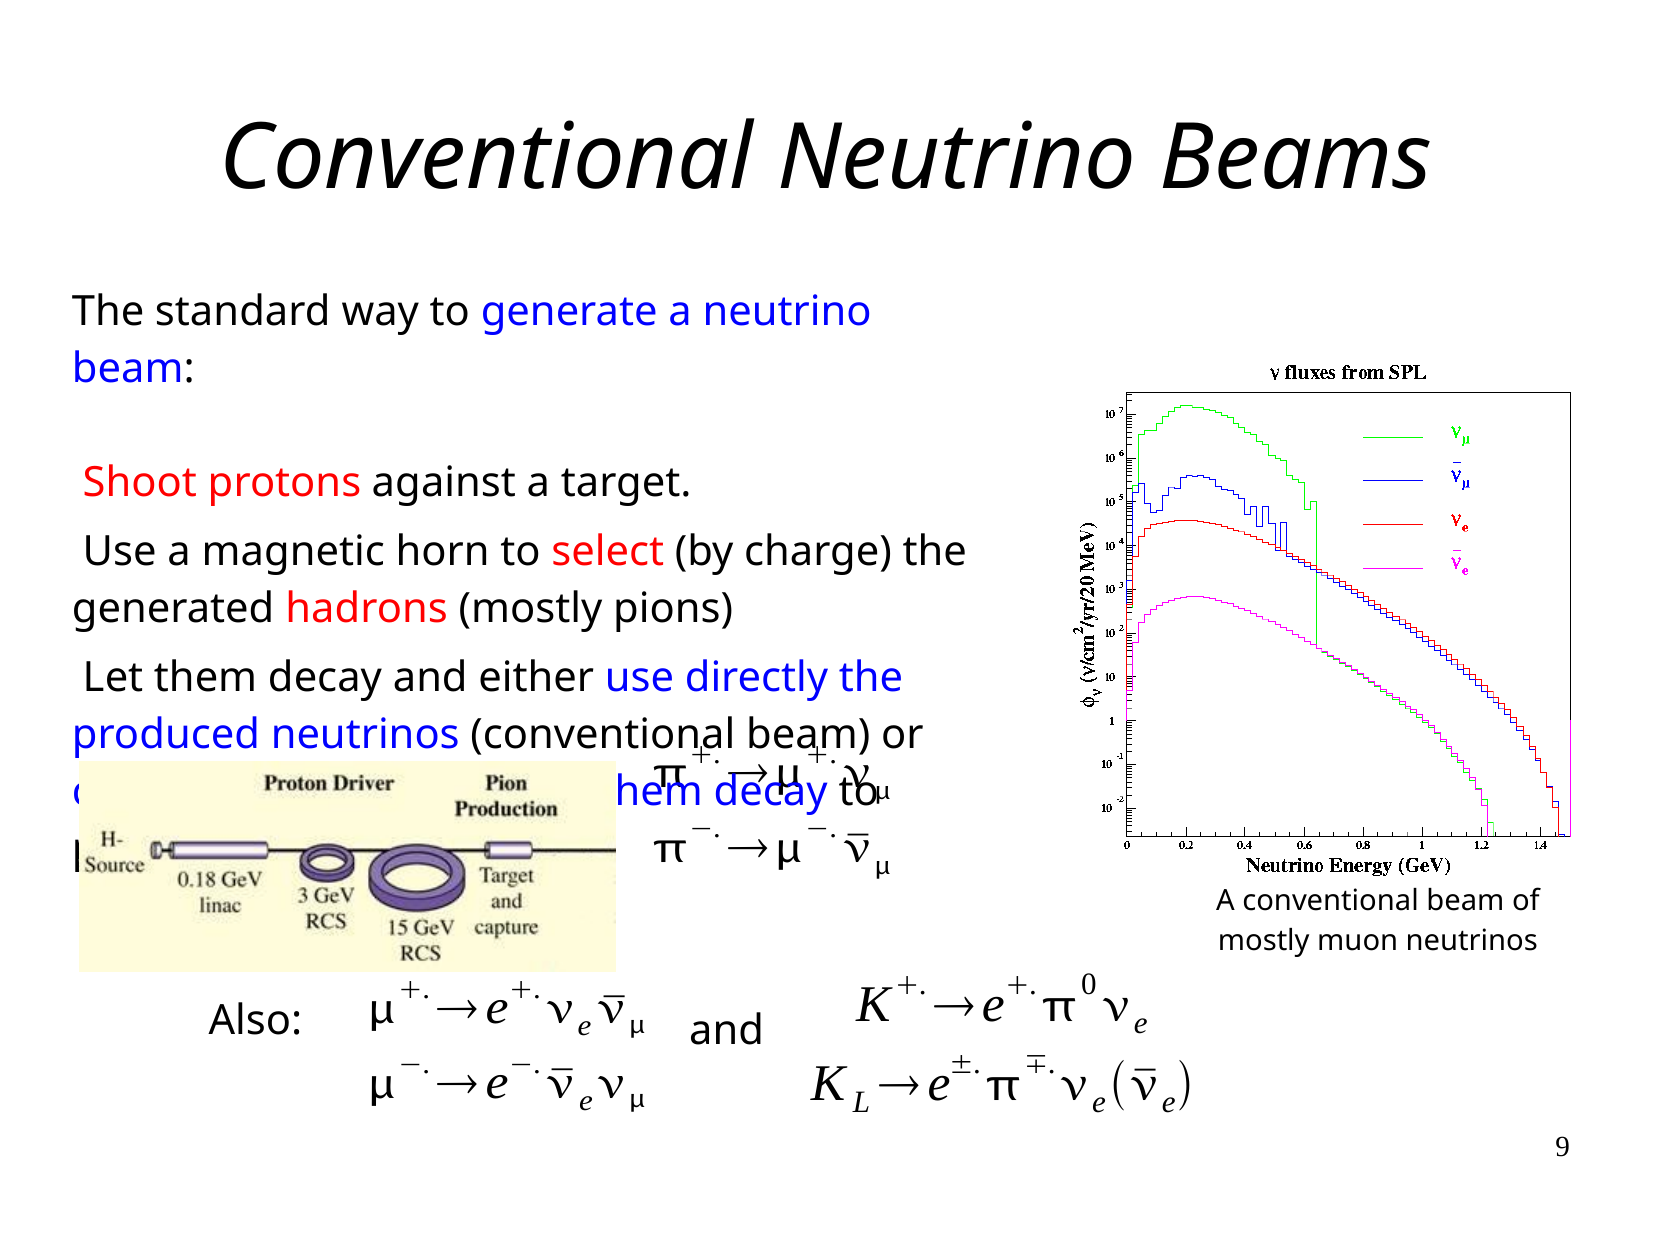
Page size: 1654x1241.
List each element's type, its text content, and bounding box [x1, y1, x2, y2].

picture [1063, 355, 1580, 885]
text_box and [674, 992, 774, 1058]
title Conventional Neutrino Beams [82, 56, 1571, 250]
chart [647, 785, 658, 792]
picture [79, 761, 616, 972]
chart [362, 971, 654, 1119]
chart [803, 966, 1201, 1122]
chart [647, 763, 899, 883]
text_box The standard way to generate a neutrino beam: Shoot protons against a target. Use a magnetic horn to select (by charge) the generated hadrons (mostly pions) Let them decay and either use directly the produced neutrinos (conventional beam) or capture the muons and let them decay to produce neutrinos. [57, 273, 992, 763]
text_box A conventional beam of mostly muon neutrinos [1199, 872, 1557, 958]
text_box Also: [193, 982, 317, 1047]
